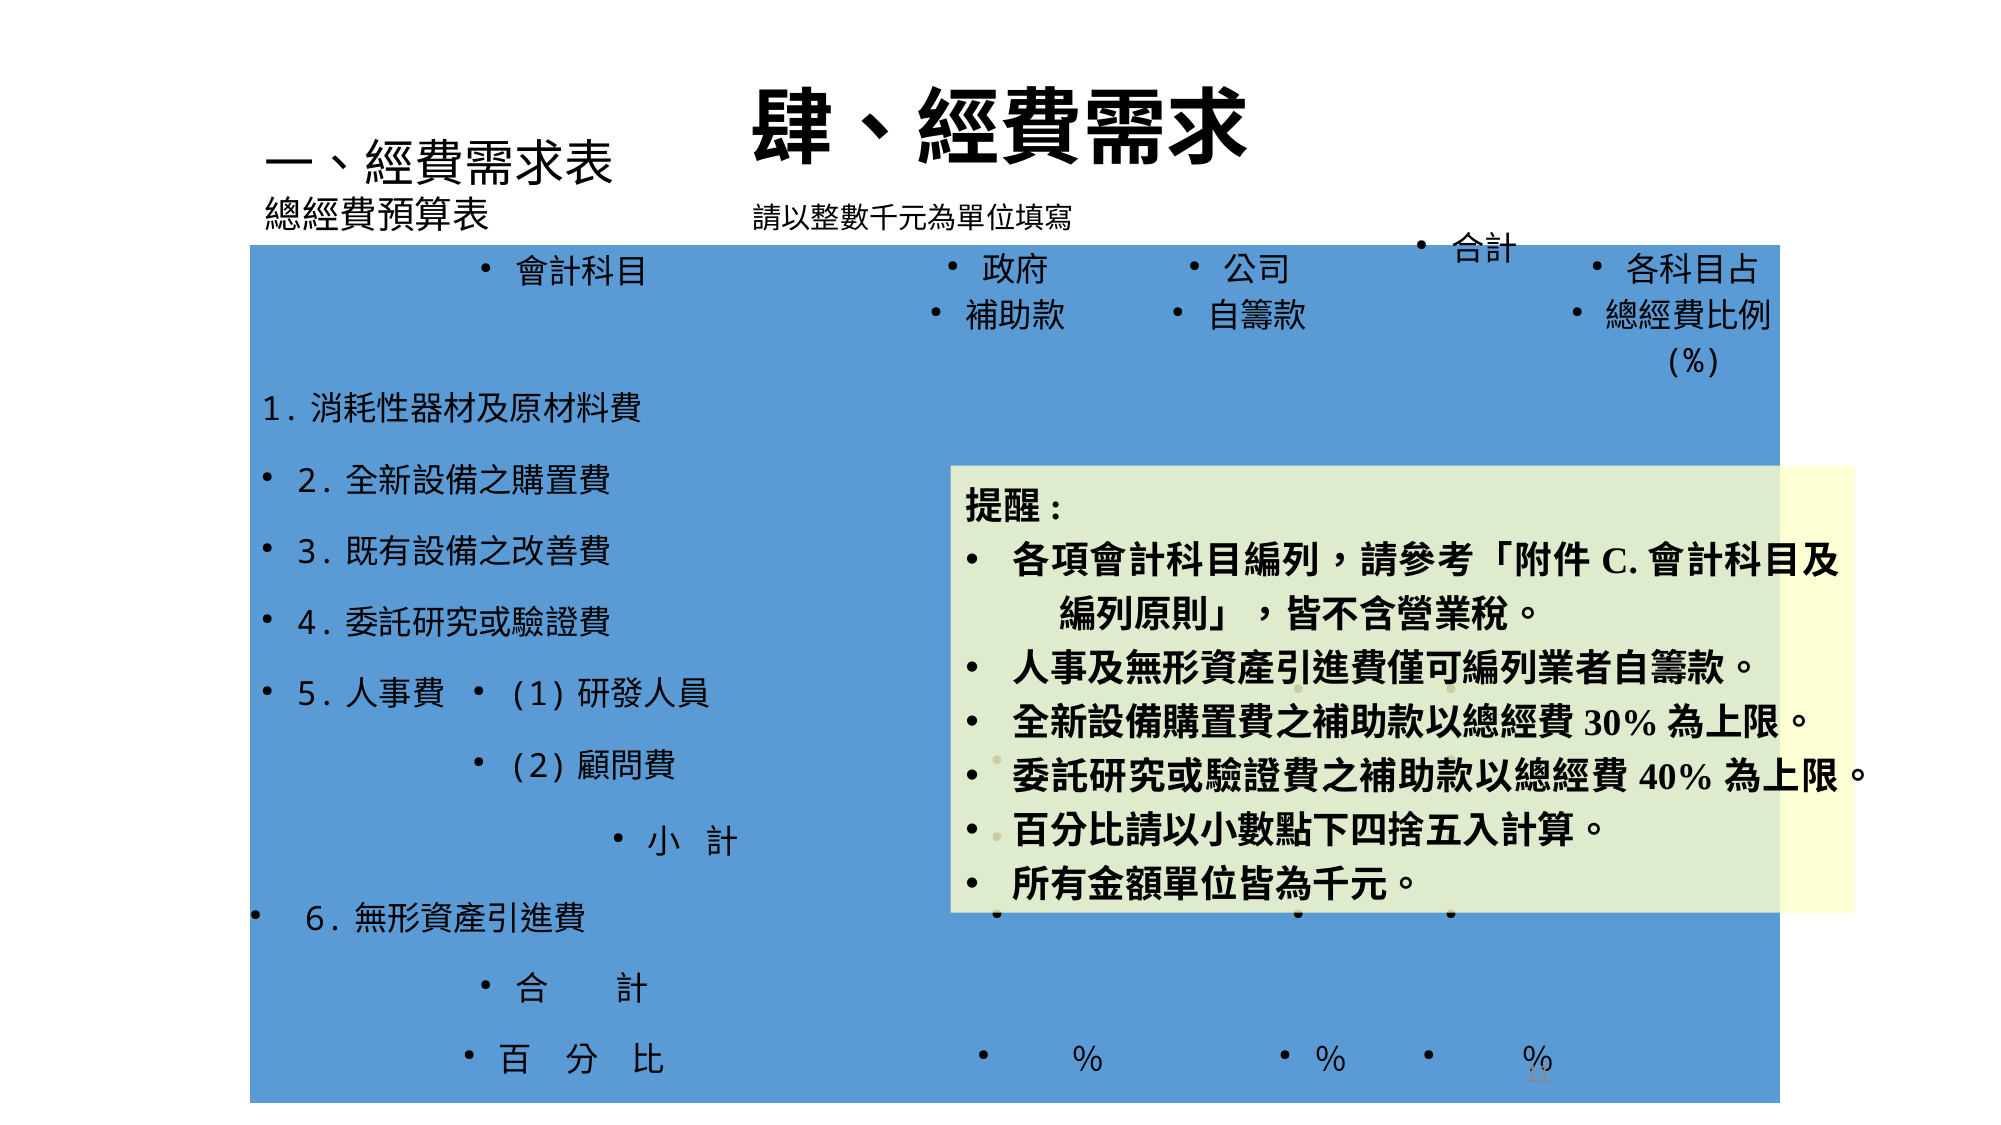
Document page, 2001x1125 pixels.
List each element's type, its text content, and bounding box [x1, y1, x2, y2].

text_box 一、經費需求表 總經費預算表 請以整數千元為單位填寫 [249, 144, 1781, 808]
table_cell 百 分 比 [250, 1033, 879, 1103]
table_cell 2.全新設備之購置費 [250, 454, 879, 525]
table_cell [879, 815, 951, 892]
table_cell [1571, 913, 1780, 962]
table_cell [1571, 962, 1780, 1033]
table_cell 3.既有設備之改善費 [250, 525, 879, 596]
table_cell ％ [1117, 1033, 1362, 1103]
table_cell 4.委託研究或驗證費 [250, 596, 879, 667]
table_cell [1362, 382, 1571, 454]
table_header 各科目占 總經費比例(%) [1571, 245, 1780, 382]
table_cell [1117, 962, 1362, 1033]
table_cell 6.無形資產引進費 [250, 892, 879, 962]
text_box 11 [1510, 1042, 1977, 1103]
table_cell [879, 382, 1117, 454]
title 肆、經費需求 [99, 45, 1900, 144]
table_cell [879, 667, 951, 738]
table_cell 小計 [473, 815, 879, 892]
table_cell [879, 892, 1117, 962]
table_cell ％ [1362, 1033, 1571, 1103]
table_cell [1362, 454, 1571, 466]
table_cell 1.消耗性器材及原材料費 [250, 382, 879, 454]
table_cell [1571, 1033, 1780, 1042]
table_header 會計科目 [250, 245, 879, 382]
table_cell ％ [879, 1033, 1117, 1103]
table_cell [1571, 454, 1780, 466]
table_cell [879, 454, 1117, 525]
table_cell [1571, 382, 1780, 454]
table_cell 5.人事費 [250, 667, 473, 892]
table_cell [1362, 913, 1571, 962]
table_cell (1)研發人員 [473, 667, 879, 738]
table_cell [1362, 962, 1571, 1033]
table_cell [1117, 382, 1362, 454]
text_box 提醒: 各項會計科目編列，請參考「附件C.會計科目及編列原則」，皆不含營業稅。 人事及無形資產引進費僅可編列業者自籌款。 全新設備購置費之補助款以總經費30%為上限。 委託研究或驗證費之補助款以總經費40%為上限。 百分比請以小數點下四捨五入計算。 所有金額單位皆為千元。 [951, 466, 1855, 913]
table_cell [879, 525, 951, 596]
table_cell [879, 738, 951, 815]
table_cell [1117, 913, 1362, 962]
table_cell [1117, 454, 1362, 466]
table_header 合計 [1362, 245, 1571, 382]
table_header 政府 補助款 [879, 245, 1117, 382]
table_cell 合 計 [250, 962, 879, 1033]
table_header 公司 自籌款 [1117, 245, 1362, 382]
table_cell [879, 962, 1117, 1033]
table_cell (2)顧問費 [473, 738, 879, 815]
table_cell [879, 596, 951, 667]
